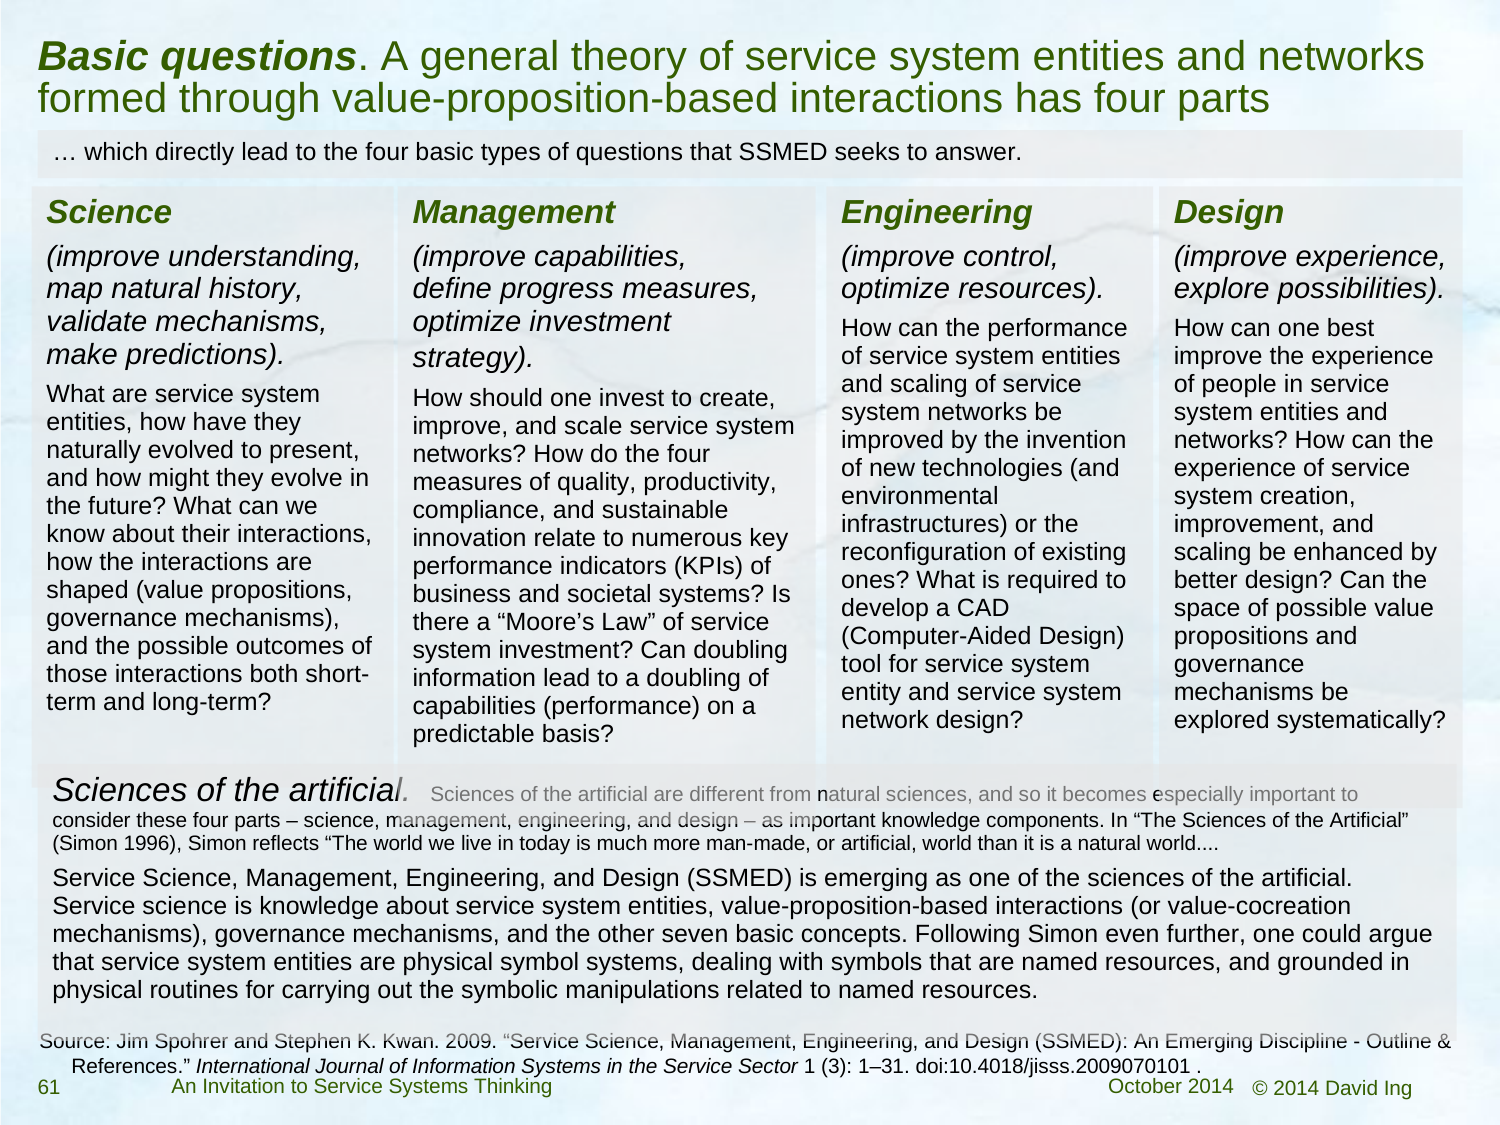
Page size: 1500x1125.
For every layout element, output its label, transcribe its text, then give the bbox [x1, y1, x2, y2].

title Basic questions. A general theory of service system entities and networks formed through value-proposition-based interactions has four parts [37, 37, 1463, 130]
text_box Management (improve capabilities, define progress measures, optimize investment strategy). How should one invest to create, improve, and scale service system networks? How do the four measures of quality, productivity, compliance, and sustainable innovation relate to numerous key performance indicators (KPIs) of business and societal systems? Is there a “Moore’s Law” of service system investment? Can doubling information lead to a doubling of capabilities (performance) on a predictable basis? [397, 186, 816, 824]
text_box Design (improve experience, explore possibilities). How can one best improve the experience of people in service system entities and networks? How can the experience of service system creation, improvement, and scaling be enhanced by better design? Can the space of possible value propositions and governance mechanisms be explored systematically? [1159, 186, 1463, 809]
text_box … which directly lead to the four basic types of questions that SSMED seeks to answer. [37, 130, 1463, 179]
text_box Engineering (improve control, optimize resources). How can the performance of service system entities and scaling of service system networks be improved by the invention of new technologies (and environmental infrastructures) or the reconfiguration of existing ones? What is required to develop a CAD (Computer-Aided Design) tool for service system entity and service system network design? [826, 186, 1154, 809]
text_box Sciences of the artificial. Sciences of the artificial are different from natural sciences, and so it becomes especially important to consider these four parts – science, management, engineering, and design – as important knowledge components. In “The Sciences of the Artificial” (Simon 1996), Simon reflects “The world we live in today is much more man-made, or artificial, world than it is a natural world.... Service Science, Management, Engineering, and Design (SSMED) is emerging as one of the sciences of the artificial. Service science is knowledge about service system entities, value-proposition-based interactions (or value-cocreation mechanisms), governance mechanisms, and the other seven basic concepts. Following Simon even further, one could argue that service system entities are physical symbol systems, dealing with symbols that are named resources, and grounded in physical routines for carrying out the symbolic manipulations related to named resources. [37, 763, 1457, 1041]
text_box Science (improve understanding, map natural history, validate mechanisms, make predictions). What are service system entities, how have they naturally evolved to present, and how might they evolve in the future? What can we know about their interactions, how the interactions are shaped (value propositions, governance mechanisms), and the possible outcomes of those interactions both short-term and long-term? [31, 186, 394, 788]
picture [0, 0, 1500, 1125]
text_box Source: Jim Spohrer and Stephen K. Kwan. 2009. “Service Science, Management, Engineering, and Design (SSMED): An Emerging Discipline - Outline & References.” International Journal of Information Systems in the Service Sector 1 (3): 1–31. doi:10.4018/jisss.2009070101 . [24, 1020, 1495, 1108]
